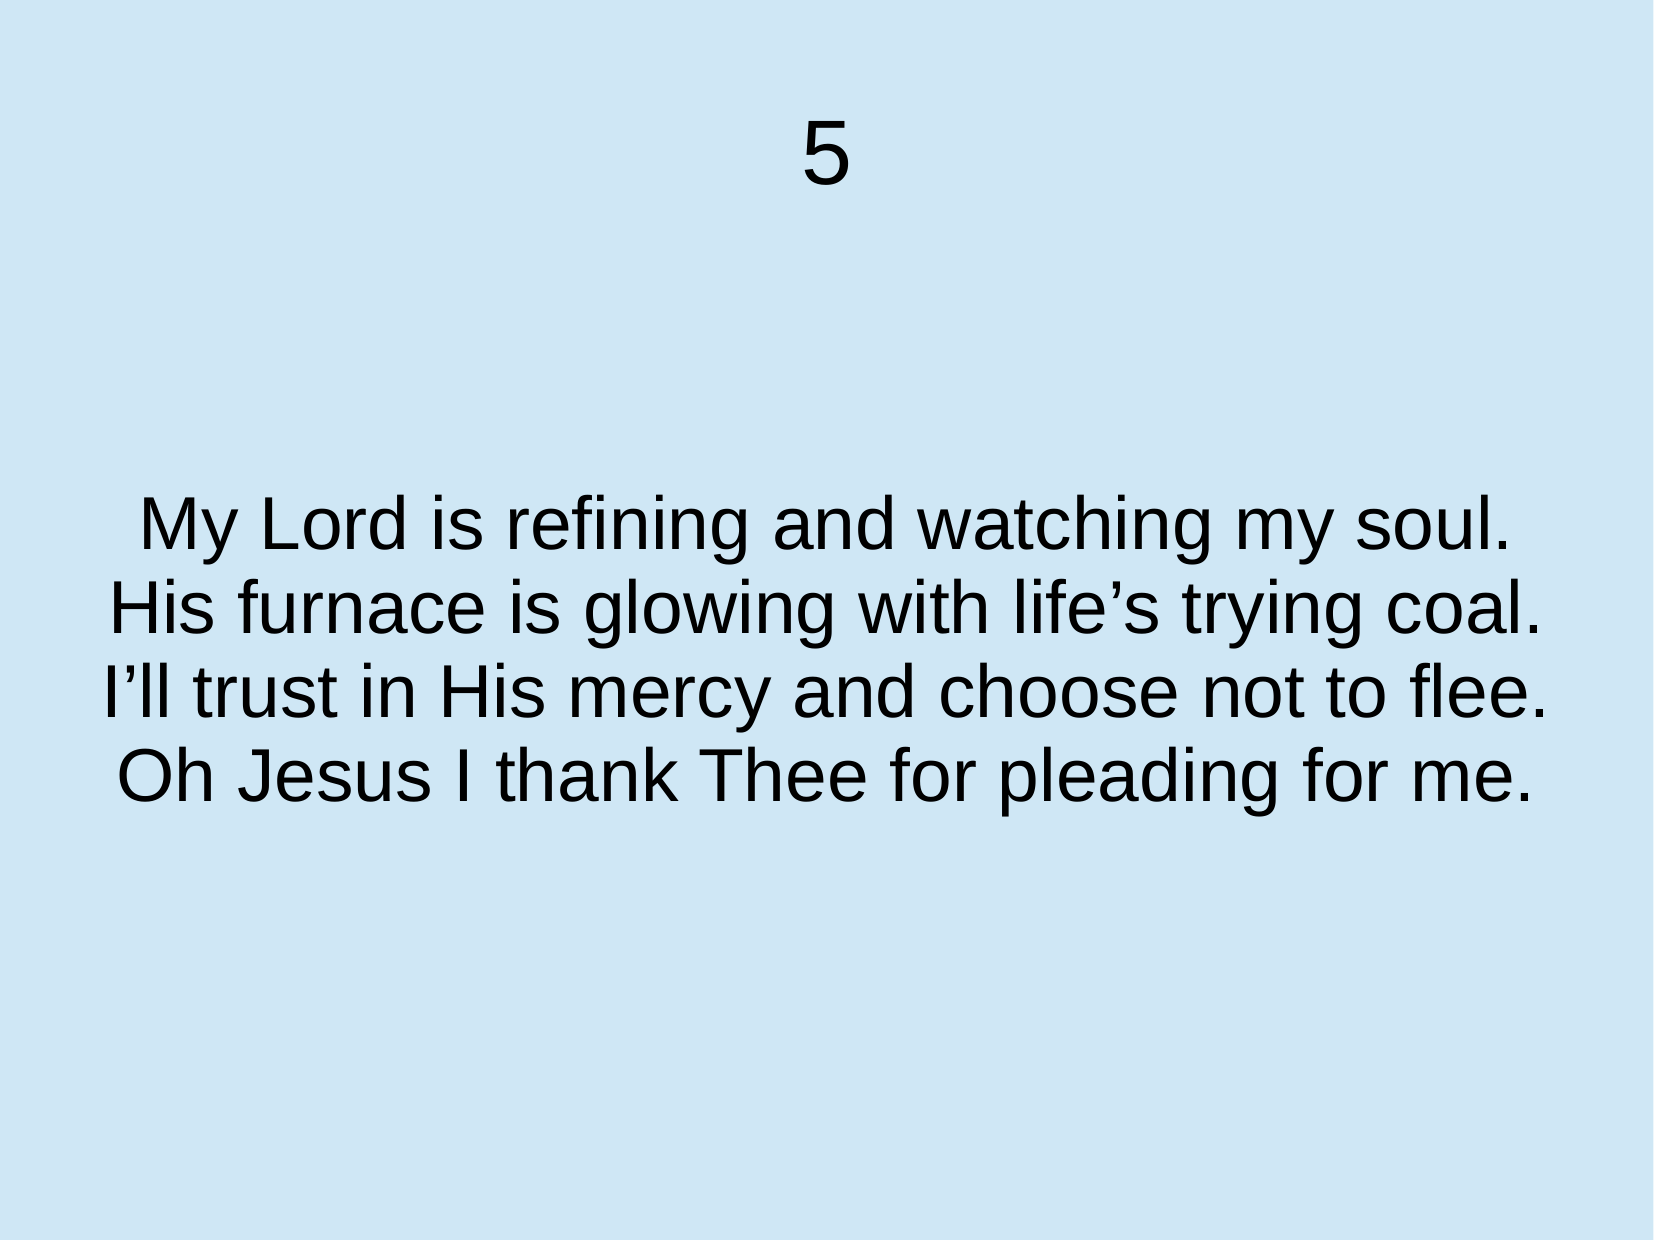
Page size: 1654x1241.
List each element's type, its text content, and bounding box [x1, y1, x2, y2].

title 5 [82, 49, 1571, 257]
subtitle My Lord is refining and watching my soul. His furnace is glowing with life’s trying coal. I’ll trust in His mercy and choose not to flee. Oh Jesus I thank Thee for pleading for me. [82, 290, 1571, 1010]
